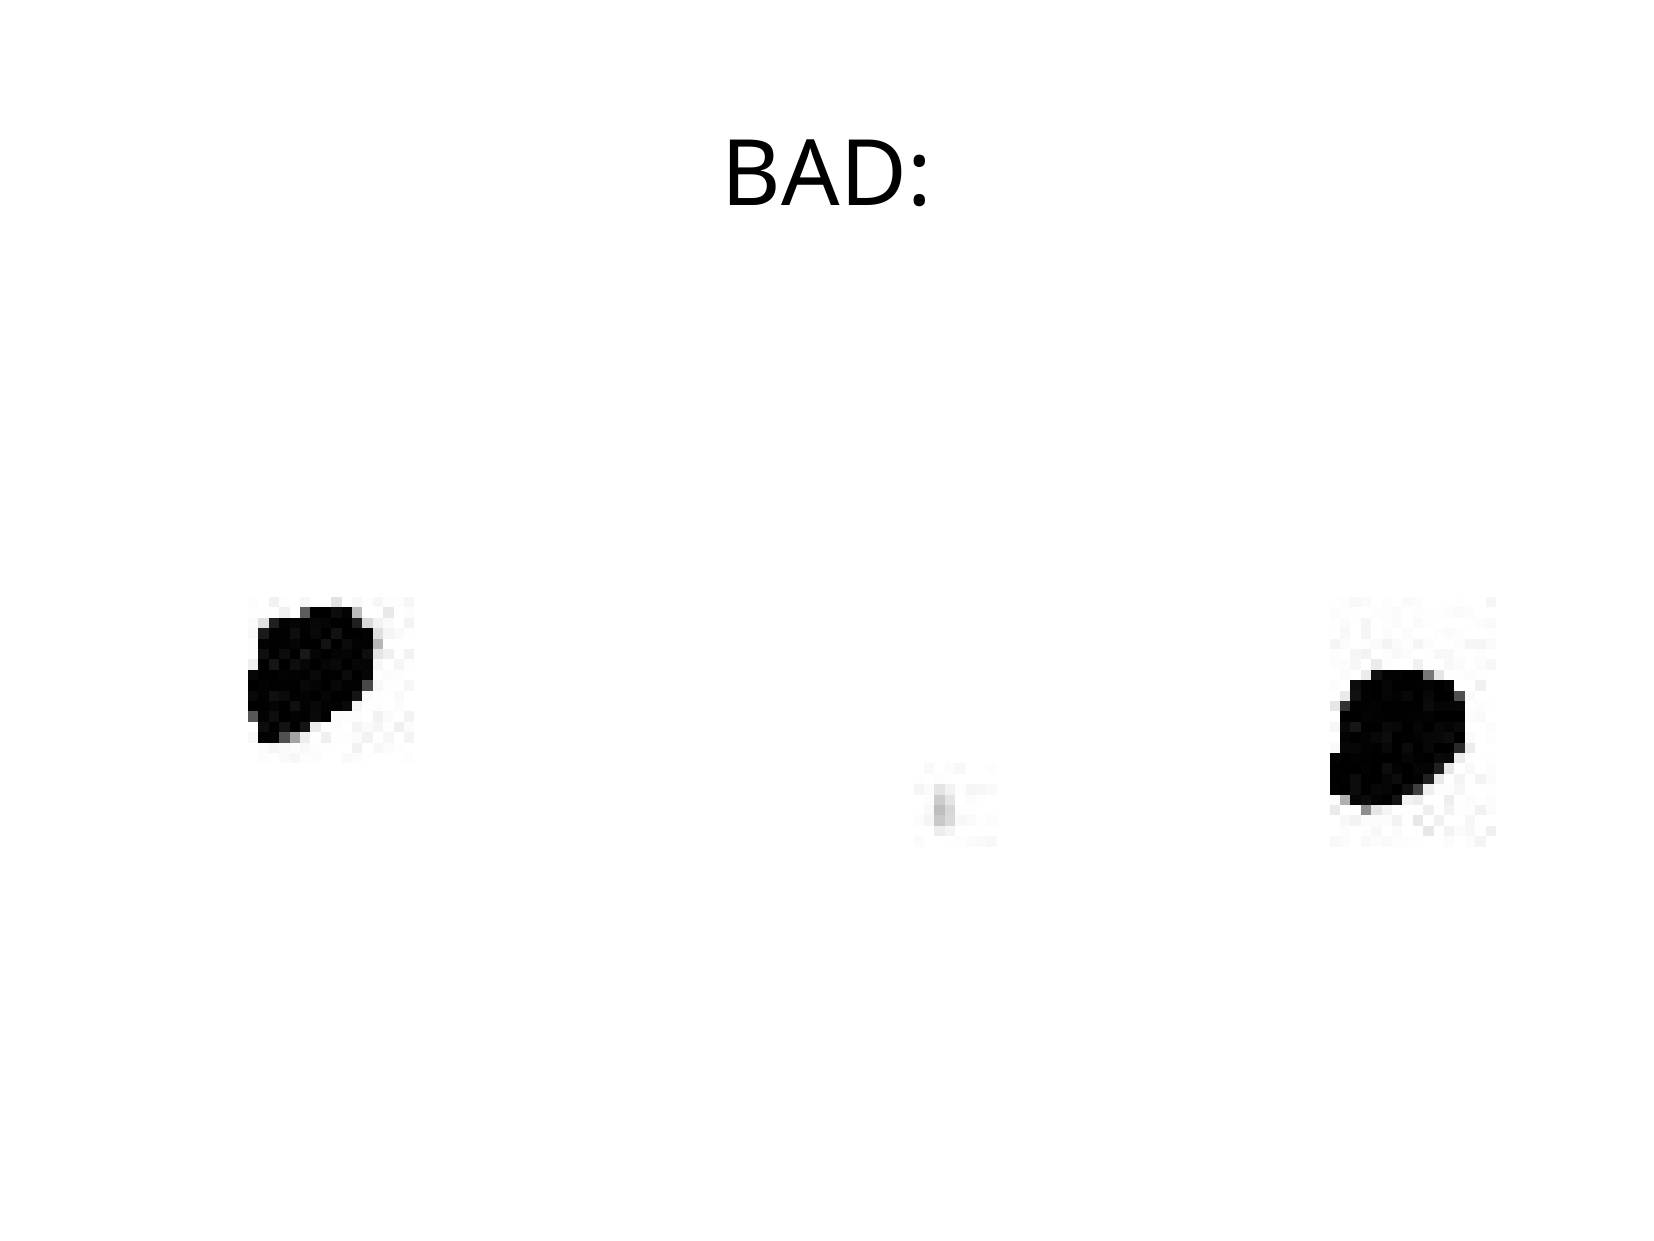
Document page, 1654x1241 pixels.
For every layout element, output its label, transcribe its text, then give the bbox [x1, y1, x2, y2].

title BAD: [82, 49, 1571, 291]
picture [82, 431, 1538, 868]
